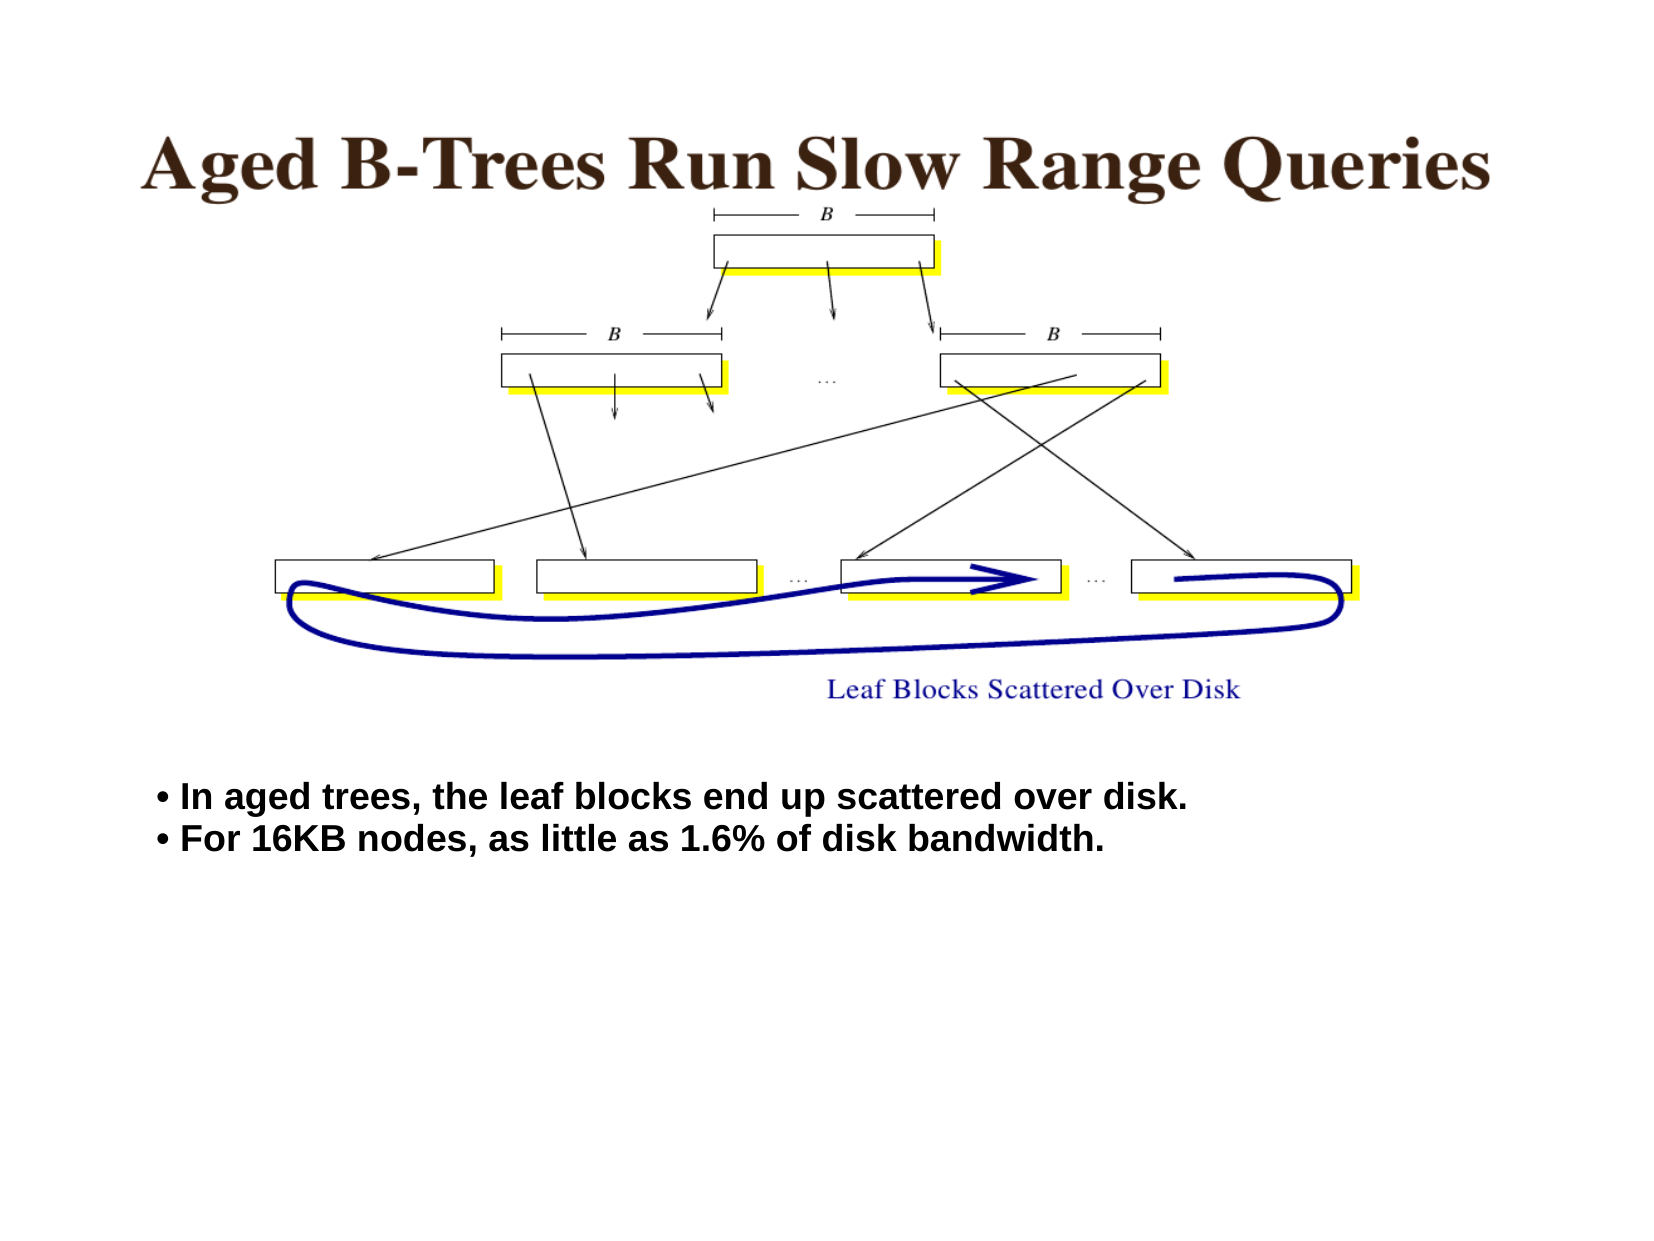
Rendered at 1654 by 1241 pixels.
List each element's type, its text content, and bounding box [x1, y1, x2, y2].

picture [129, 118, 1512, 709]
text_box • In aged trees, the leaf blocks end up scattered over disk. • For 16KB nodes, as little as 1.6% of disk bandwidth. [141, 767, 1512, 998]
